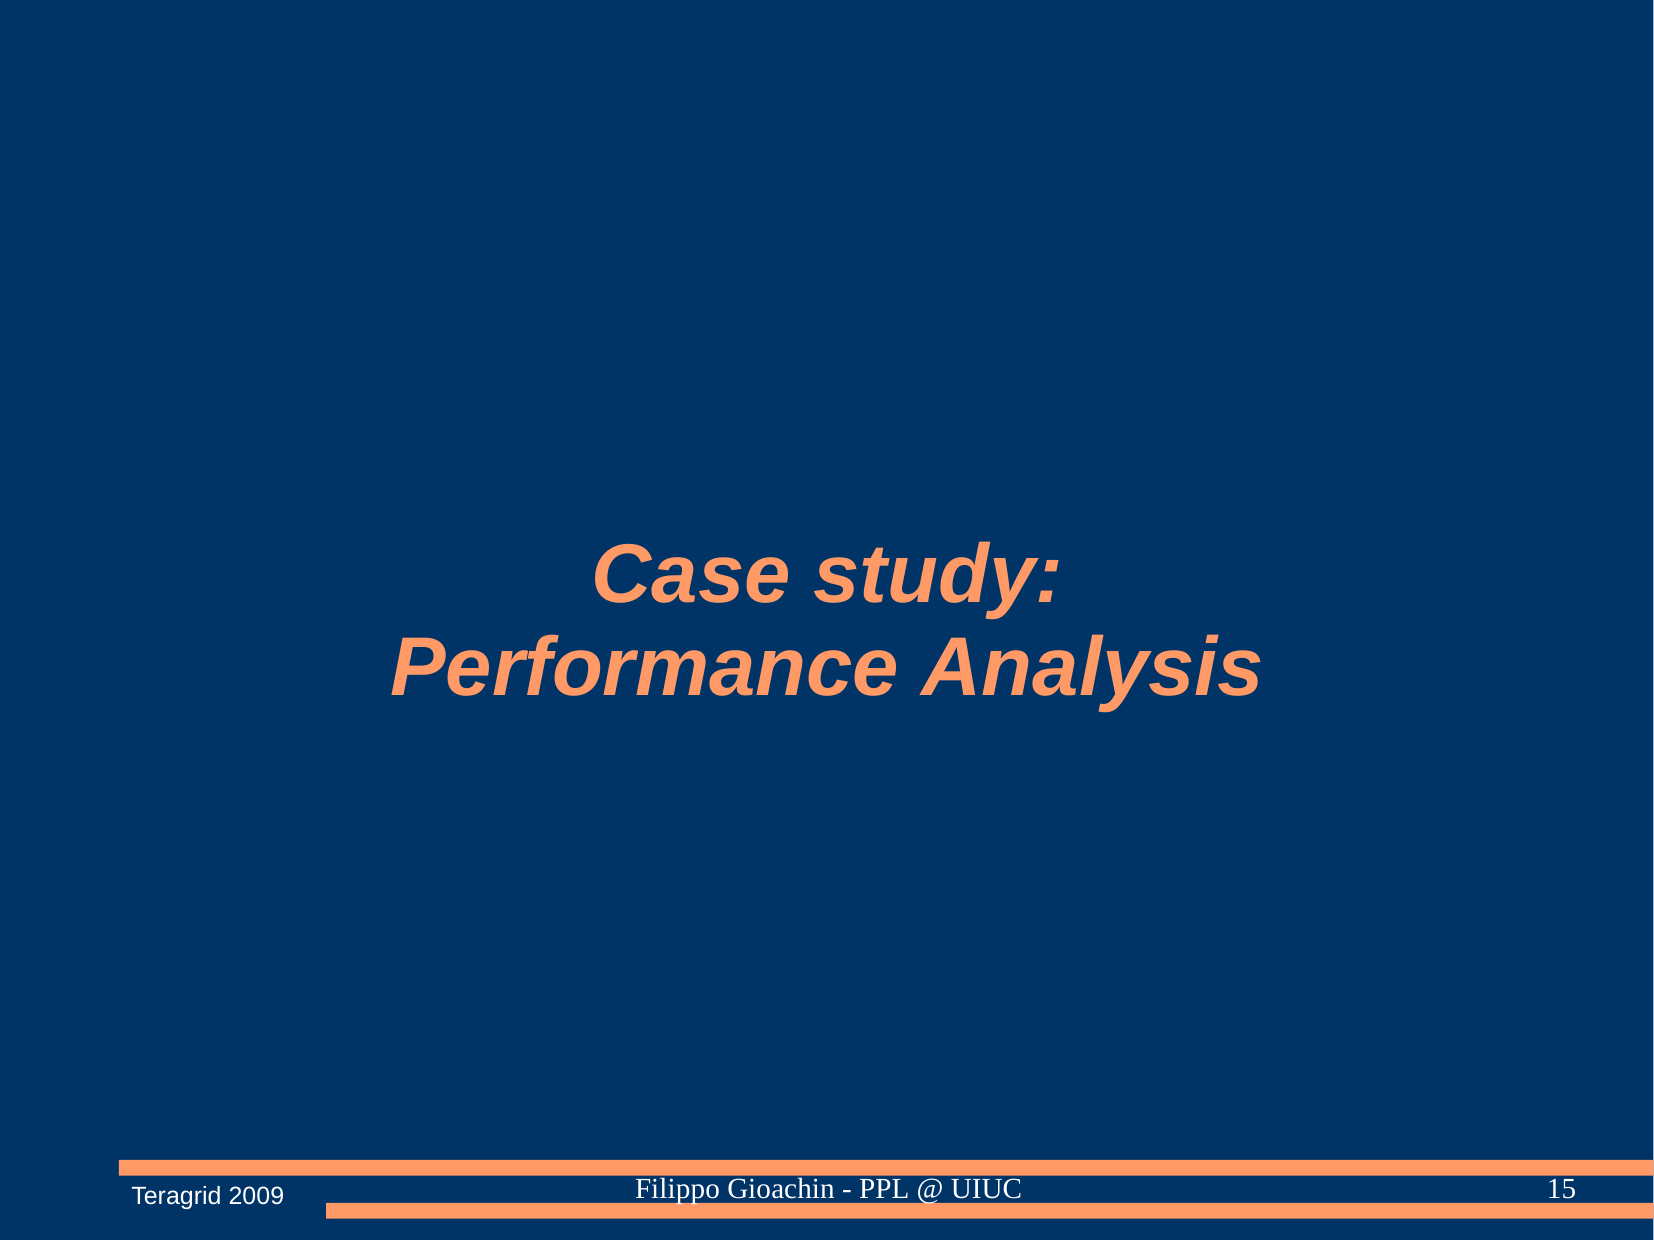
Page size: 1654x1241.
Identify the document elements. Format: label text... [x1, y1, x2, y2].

title Case study: Performance Analysis [121, 516, 1534, 724]
